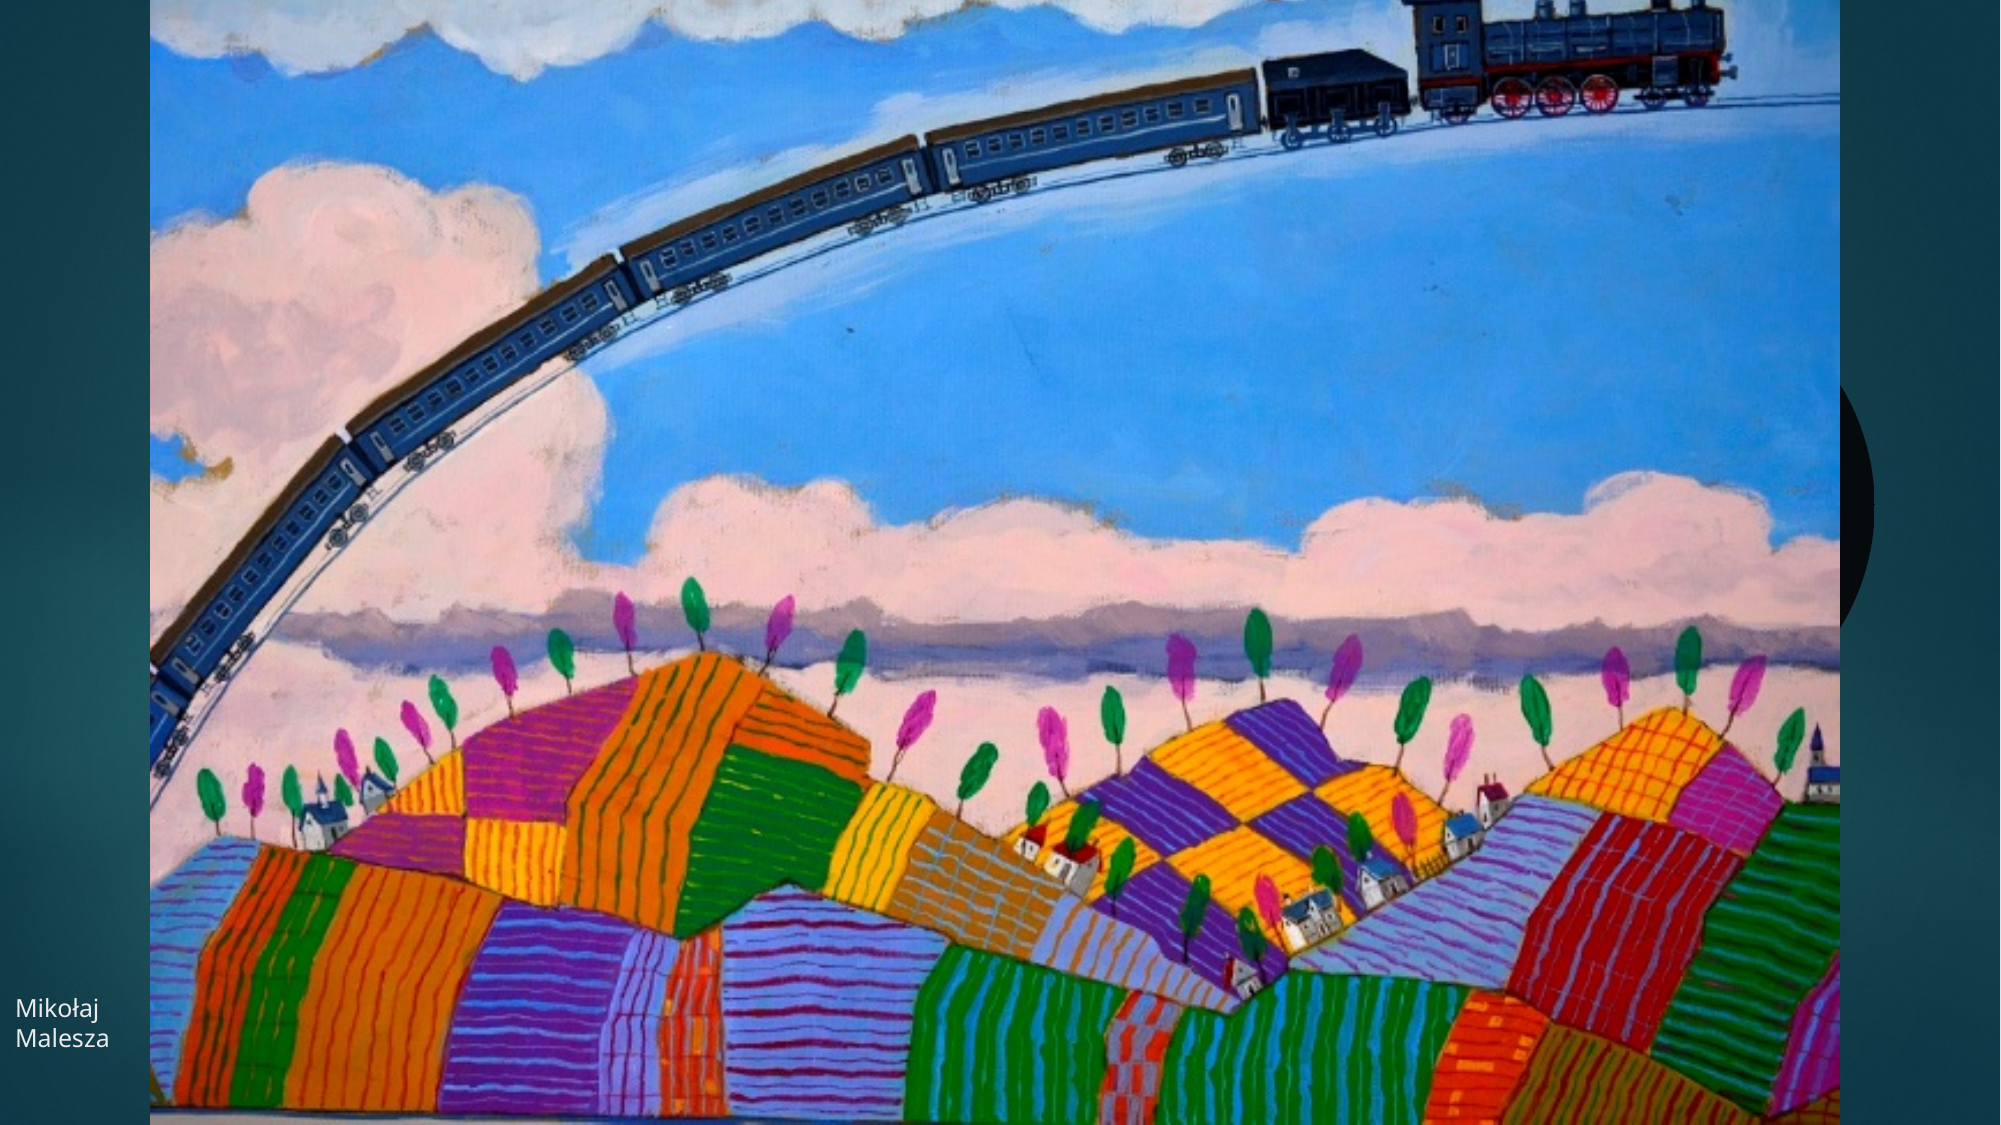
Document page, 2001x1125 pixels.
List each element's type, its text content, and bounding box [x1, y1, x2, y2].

title Mikołaj Malesza [0, 895, 150, 1125]
picture [150, 0, 1840, 1125]
